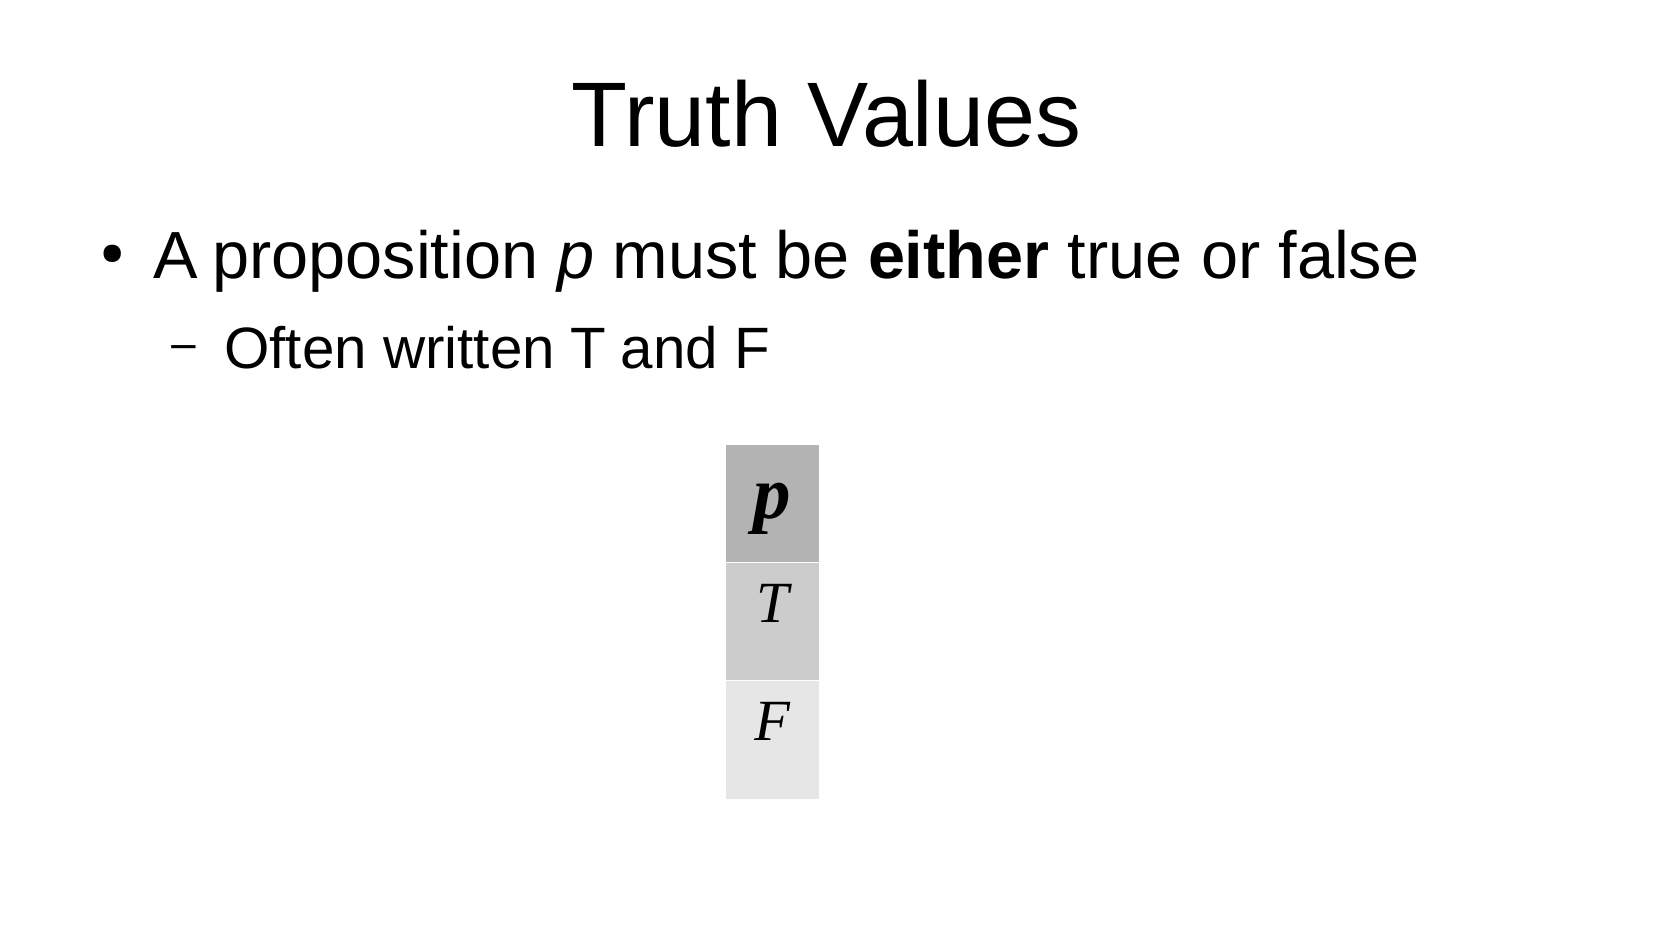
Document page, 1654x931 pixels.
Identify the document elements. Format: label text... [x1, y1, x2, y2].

list A proposition p must be either true or false Often written T and F [82, 217, 1571, 758]
table_cell T [726, 563, 819, 680]
table_header p [726, 445, 819, 562]
title Truth Values [82, 37, 1571, 193]
table_cell F [726, 681, 819, 799]
